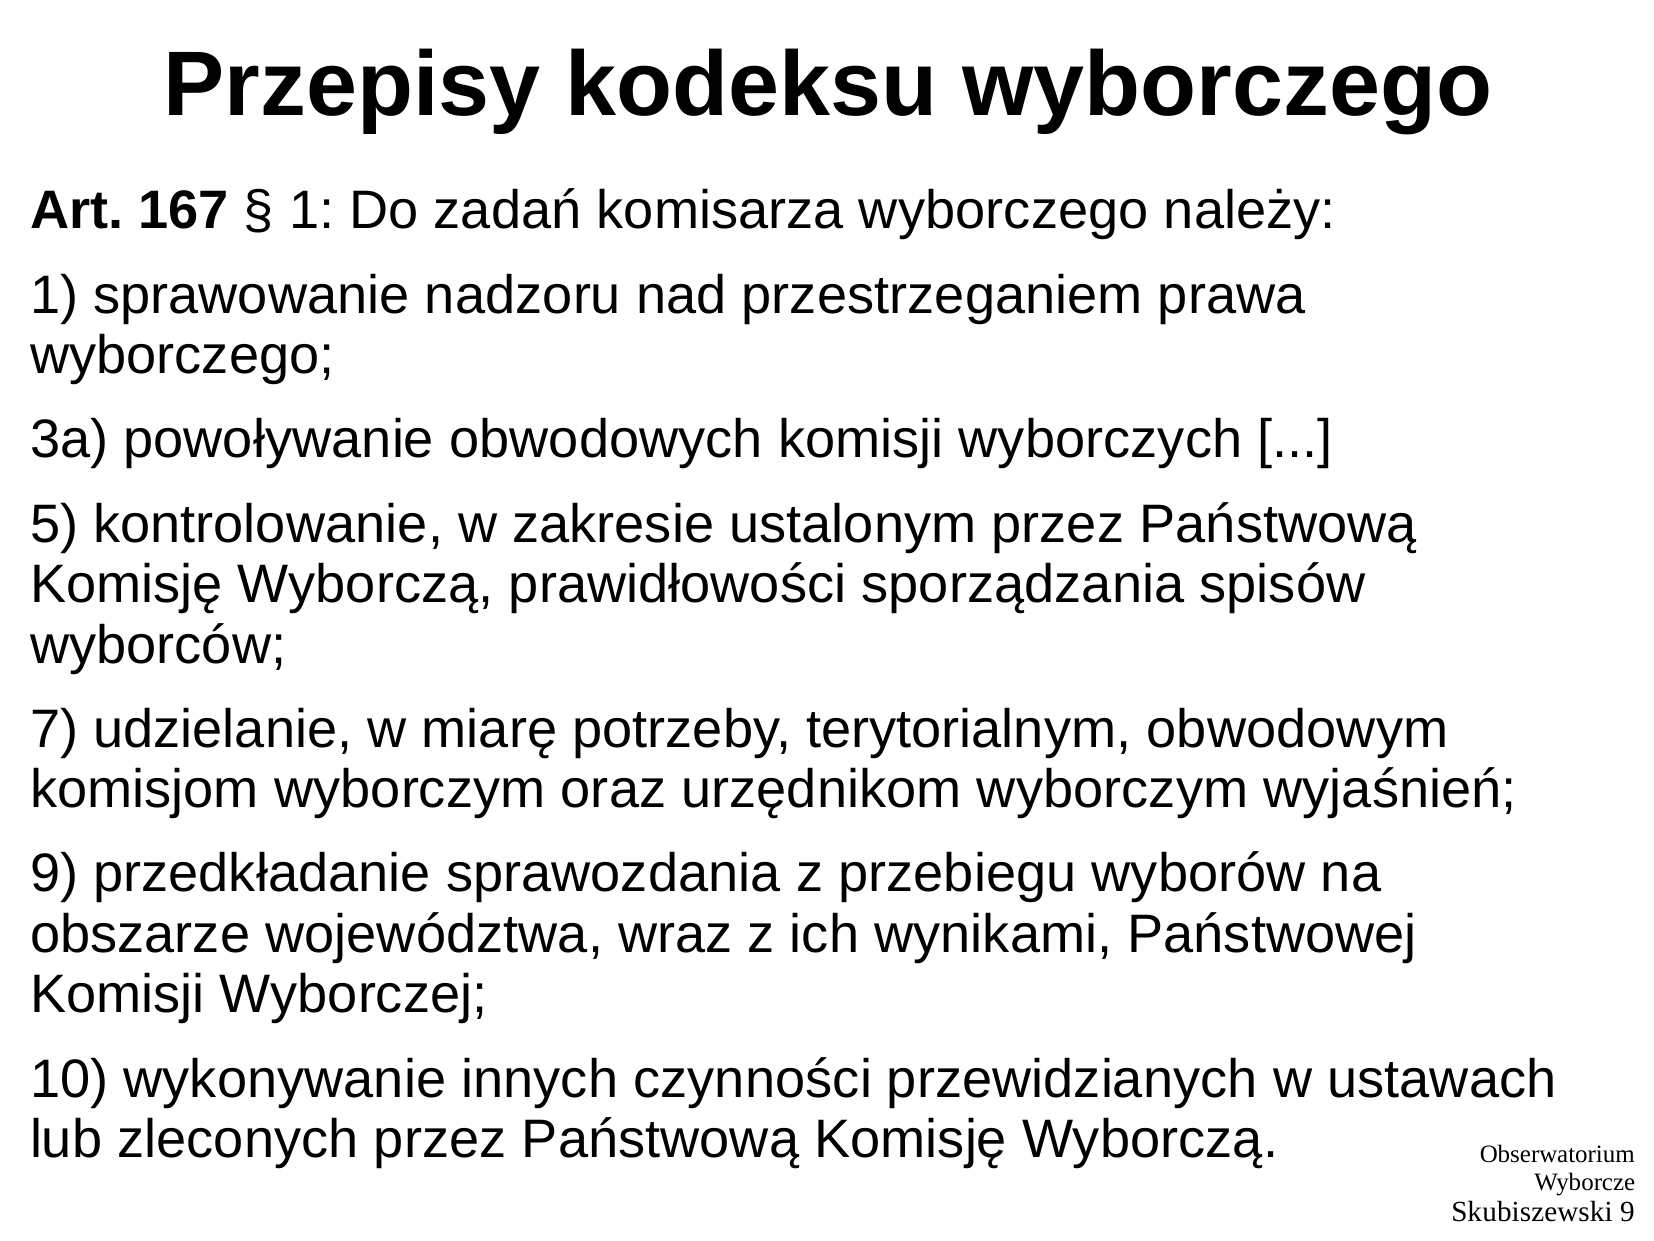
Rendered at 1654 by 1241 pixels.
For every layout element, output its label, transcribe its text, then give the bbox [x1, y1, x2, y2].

list Art. 167 § 1: Do zadań komisarza wyborczego należy: 1) sprawowanie nadzoru nad przestrzeganiem prawa wyborczego; 3a) powoływanie obwodowych komisji wyborczych [...] 5) kontrolowanie, w zakresie ustalonym przez Państwową Komisję Wyborczą, prawidłowości sporządzania spisów wyborców; 7) udzielanie, w miarę potrzeby, terytorialnym, obwodowym komisjom wyborczym oraz urzędnikom wyborczym wyjaśnień; 9) przedkładanie sprawozdania z przebiegu wyborów na obszarze województwa, wraz z ich wynikami, Państwowej Komisji Wyborczej; 10) wykonywanie innych czynności przewidzianych w ustawach lub zleconych przez Państwową Komisję Wyborczą. [30, 180, 1583, 1241]
title Przepisy kodeksu wyborczego [84, 32, 1573, 180]
